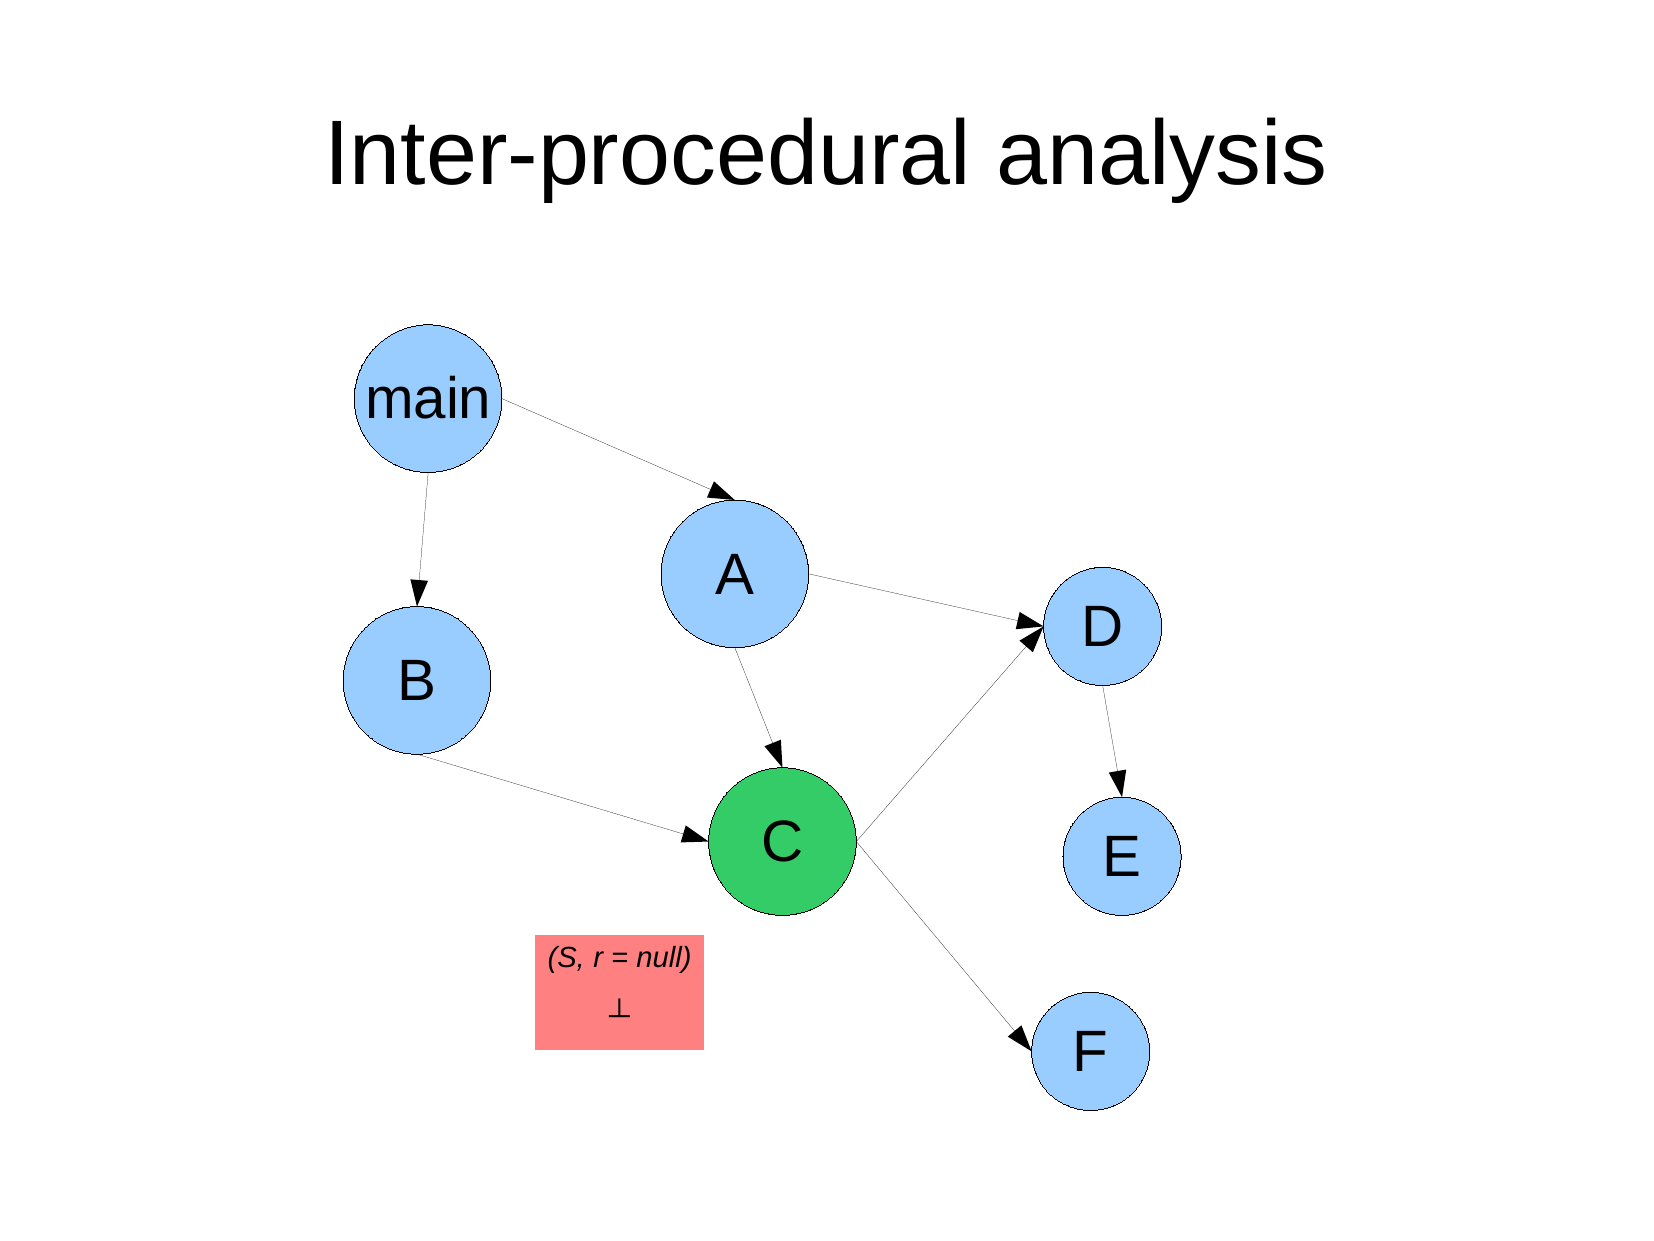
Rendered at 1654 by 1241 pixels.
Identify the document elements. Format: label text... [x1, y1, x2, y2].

table_cell ┴ [535, 993, 704, 1050]
table_header (S, r = null) [535, 935, 704, 993]
text_box main [354, 324, 502, 473]
text_box A [661, 500, 809, 648]
text_box E [1062, 797, 1182, 916]
text_box F [1031, 992, 1150, 1111]
title Inter-procedural analysis [82, 49, 1571, 257]
text_box C [708, 767, 857, 916]
text_box D [1043, 567, 1162, 686]
text_box B [343, 606, 491, 755]
